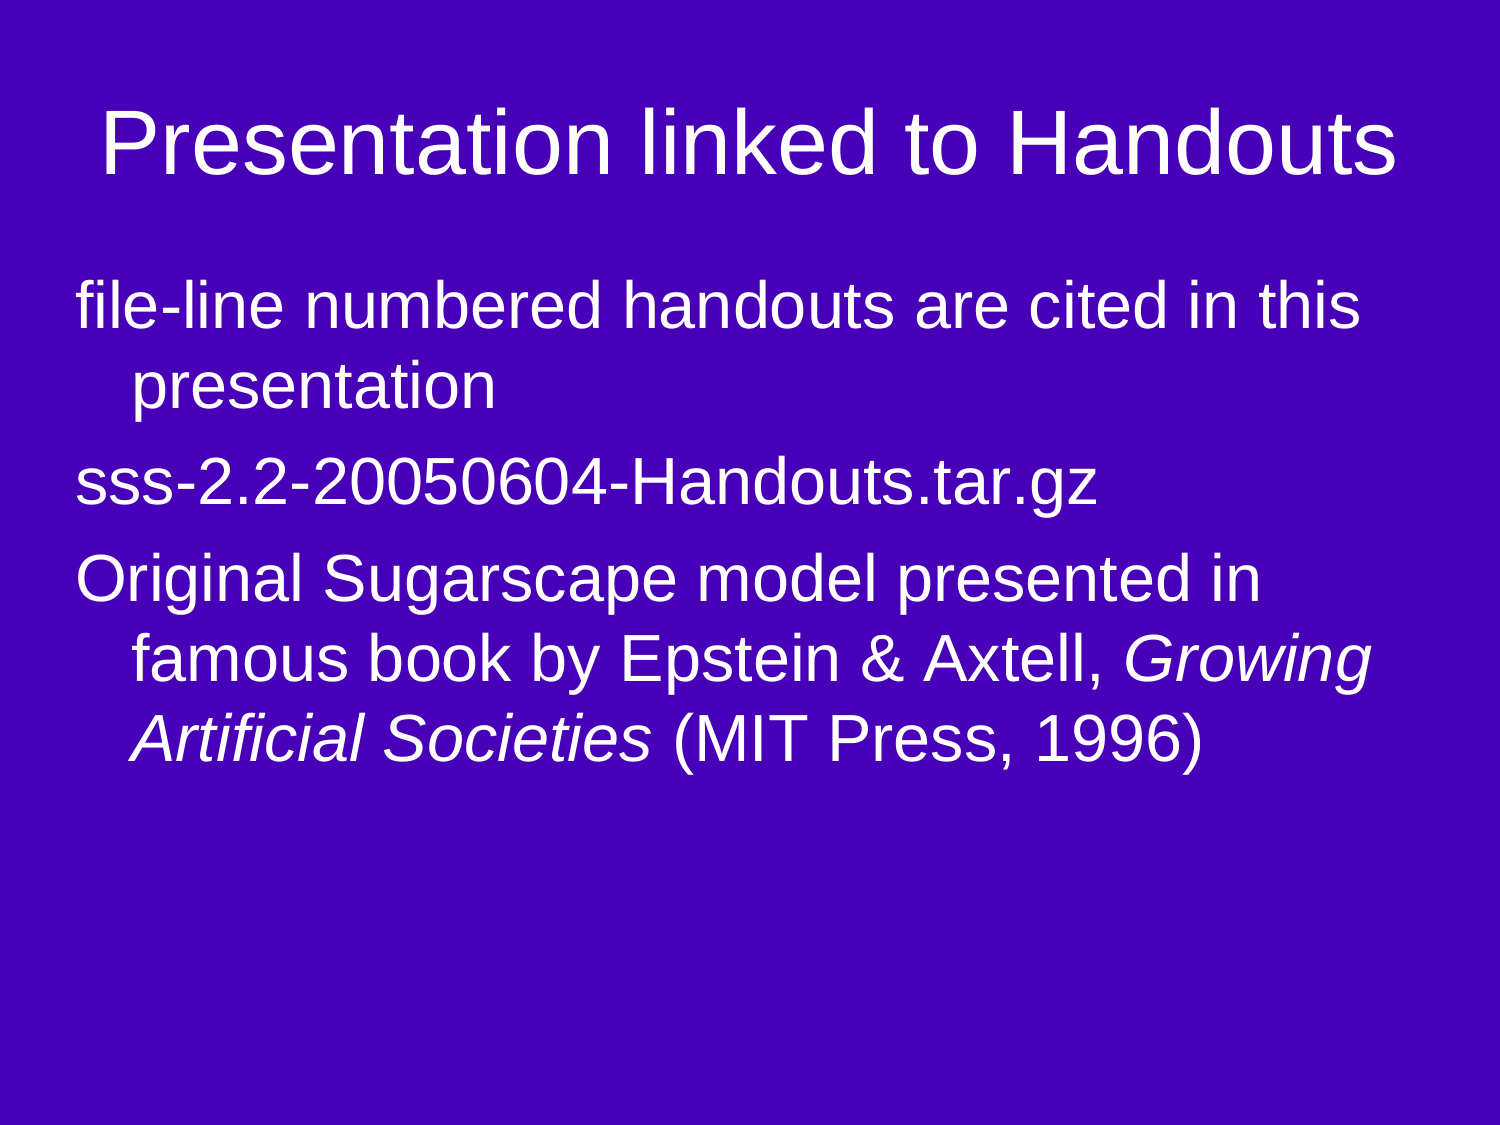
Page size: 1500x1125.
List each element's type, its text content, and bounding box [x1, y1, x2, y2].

title Presentation linked to Handouts [75, 45, 1426, 233]
list file-line numbered handouts are cited in this presentation sss-2.2-20050604-Handouts.tar.gz Original Sugarscape model presented in famous book by Epstein & Axtell, Growing Artificial Societies (MIT Press, 1996) [75, 262, 1426, 1006]
